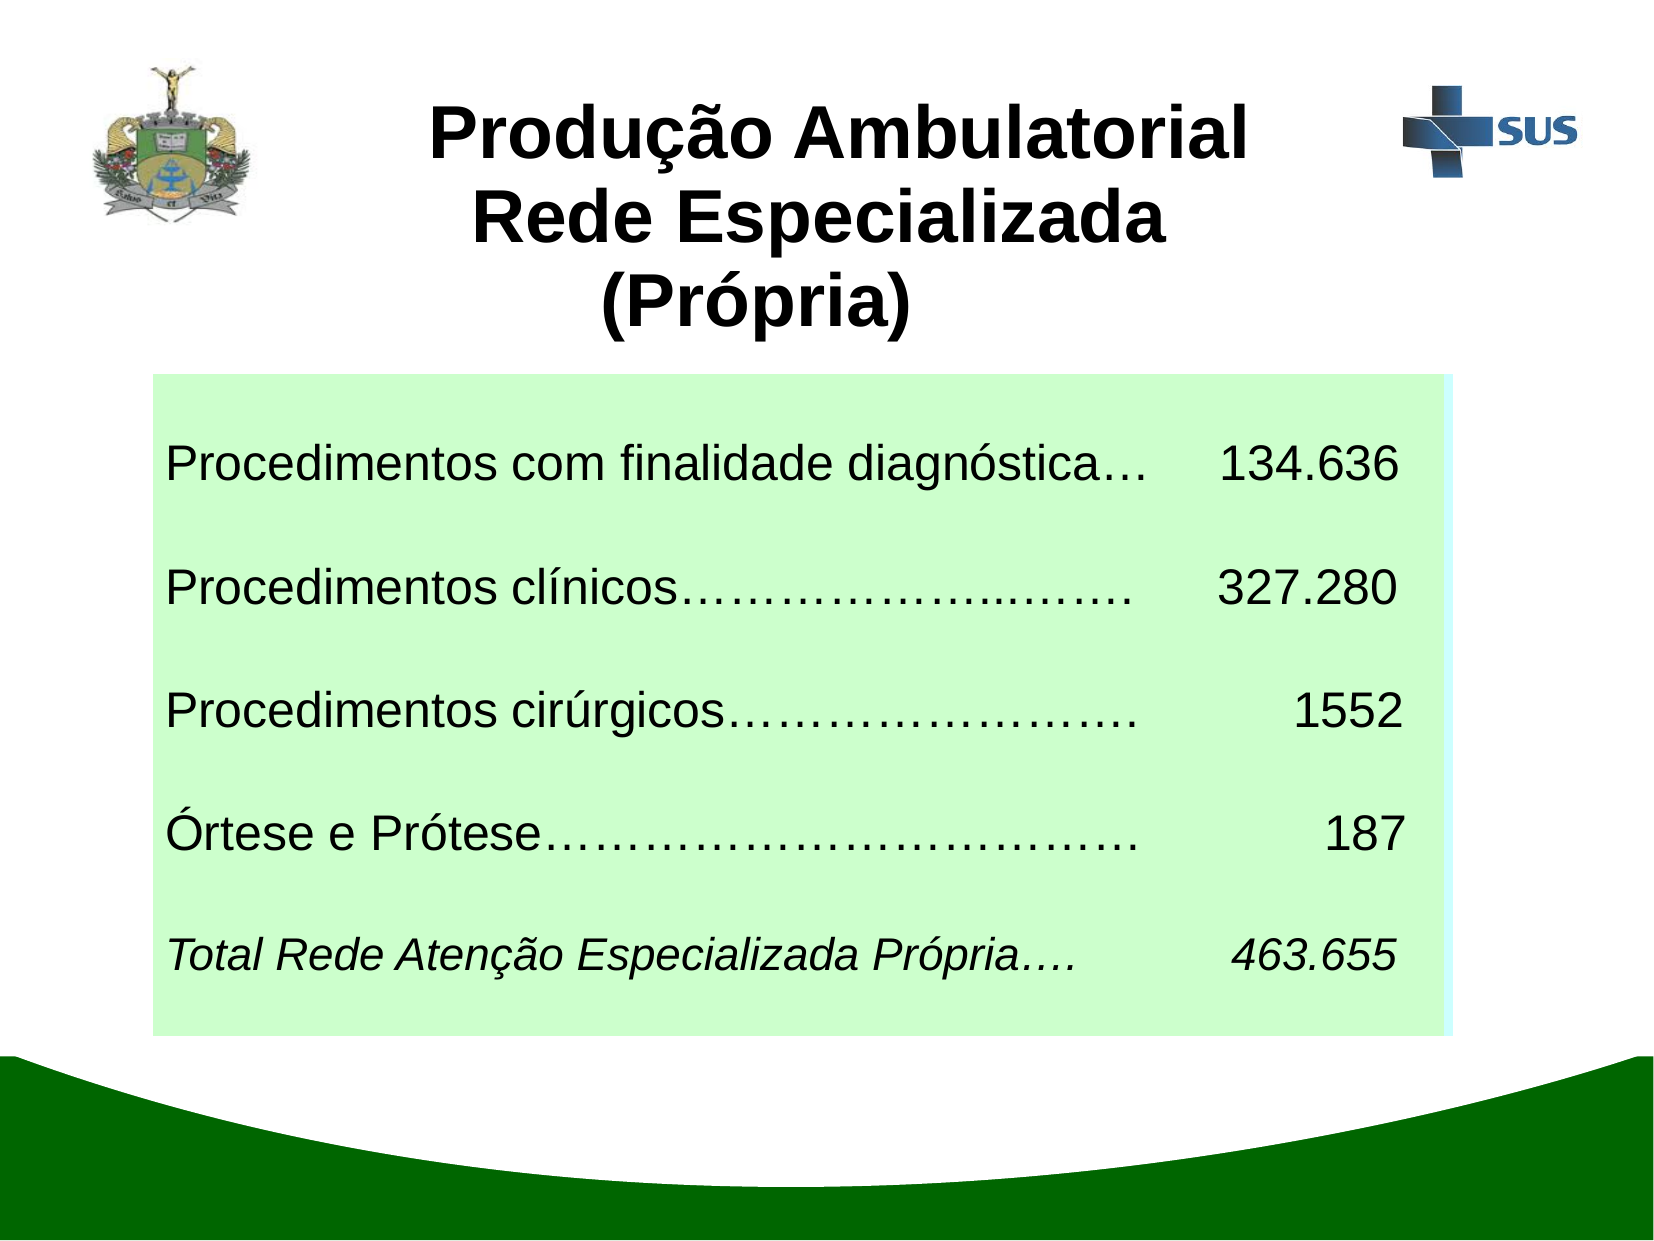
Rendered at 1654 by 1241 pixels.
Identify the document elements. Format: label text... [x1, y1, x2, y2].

text_box [0, 1050, 1654, 1241]
table_cell [153, 980, 1444, 1036]
table_header Procedimentos com finalidade diagnóstica… 134.636 Procedimentos clínicos………………...……. 327.280 Procedimentos cirúrgicos……………………. 1552 Órtese e Prótese……………………………… 187 Total Rede Atenção Especializada Própria…. 463.655 [153, 374, 1444, 980]
table_header [1444, 374, 1453, 980]
text_box [11, 159, 780, 980]
text_box Produção Ambulatorial Rede Especializada (Própria) [260, 82, 1371, 374]
picture [1402, 85, 1583, 178]
table_cell [1444, 980, 1453, 1036]
picture [82, 58, 260, 237]
